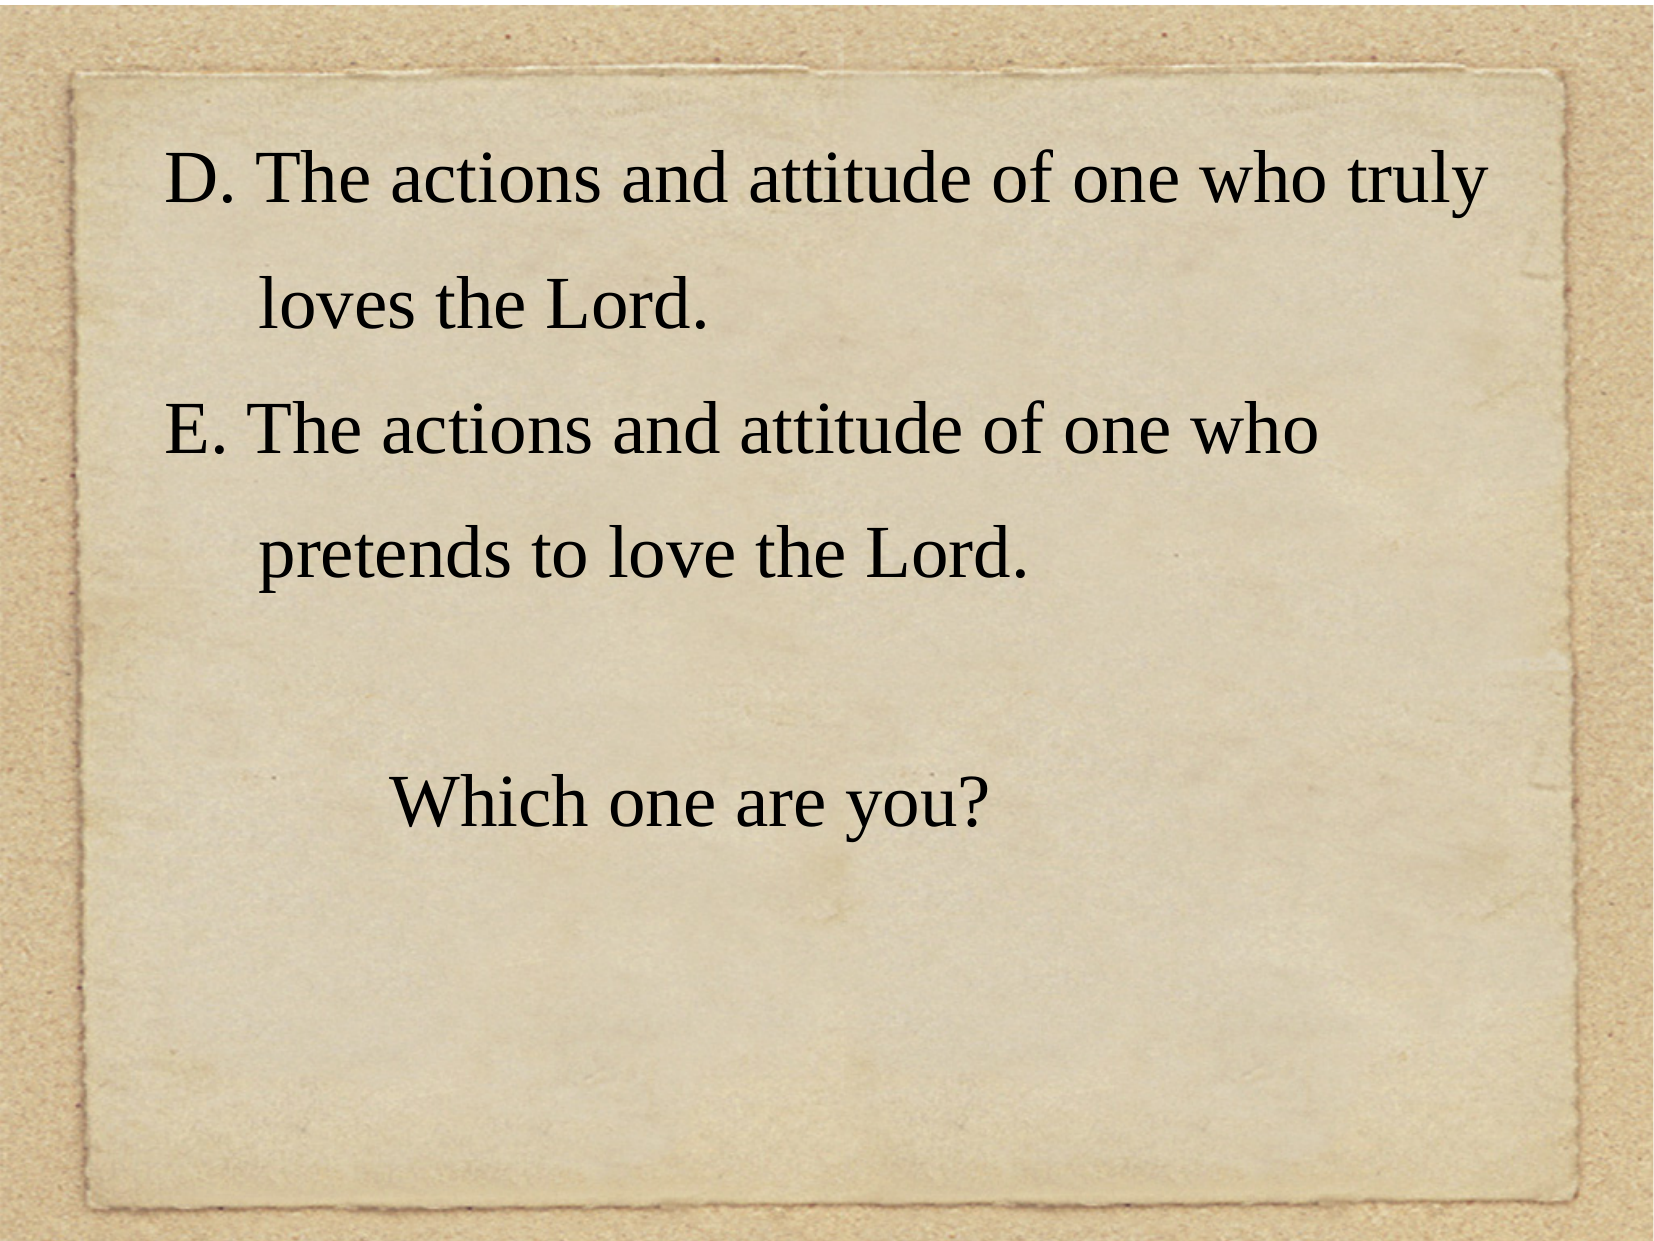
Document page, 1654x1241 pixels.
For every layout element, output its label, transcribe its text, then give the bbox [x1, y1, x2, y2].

picture [0, 5, 1654, 1241]
text_box D. The actions and attitude of one who truly loves the Lord. E. The actions and attitude of one who pretends to love the Lord. Which one are you? [75, 75, 1576, 1201]
